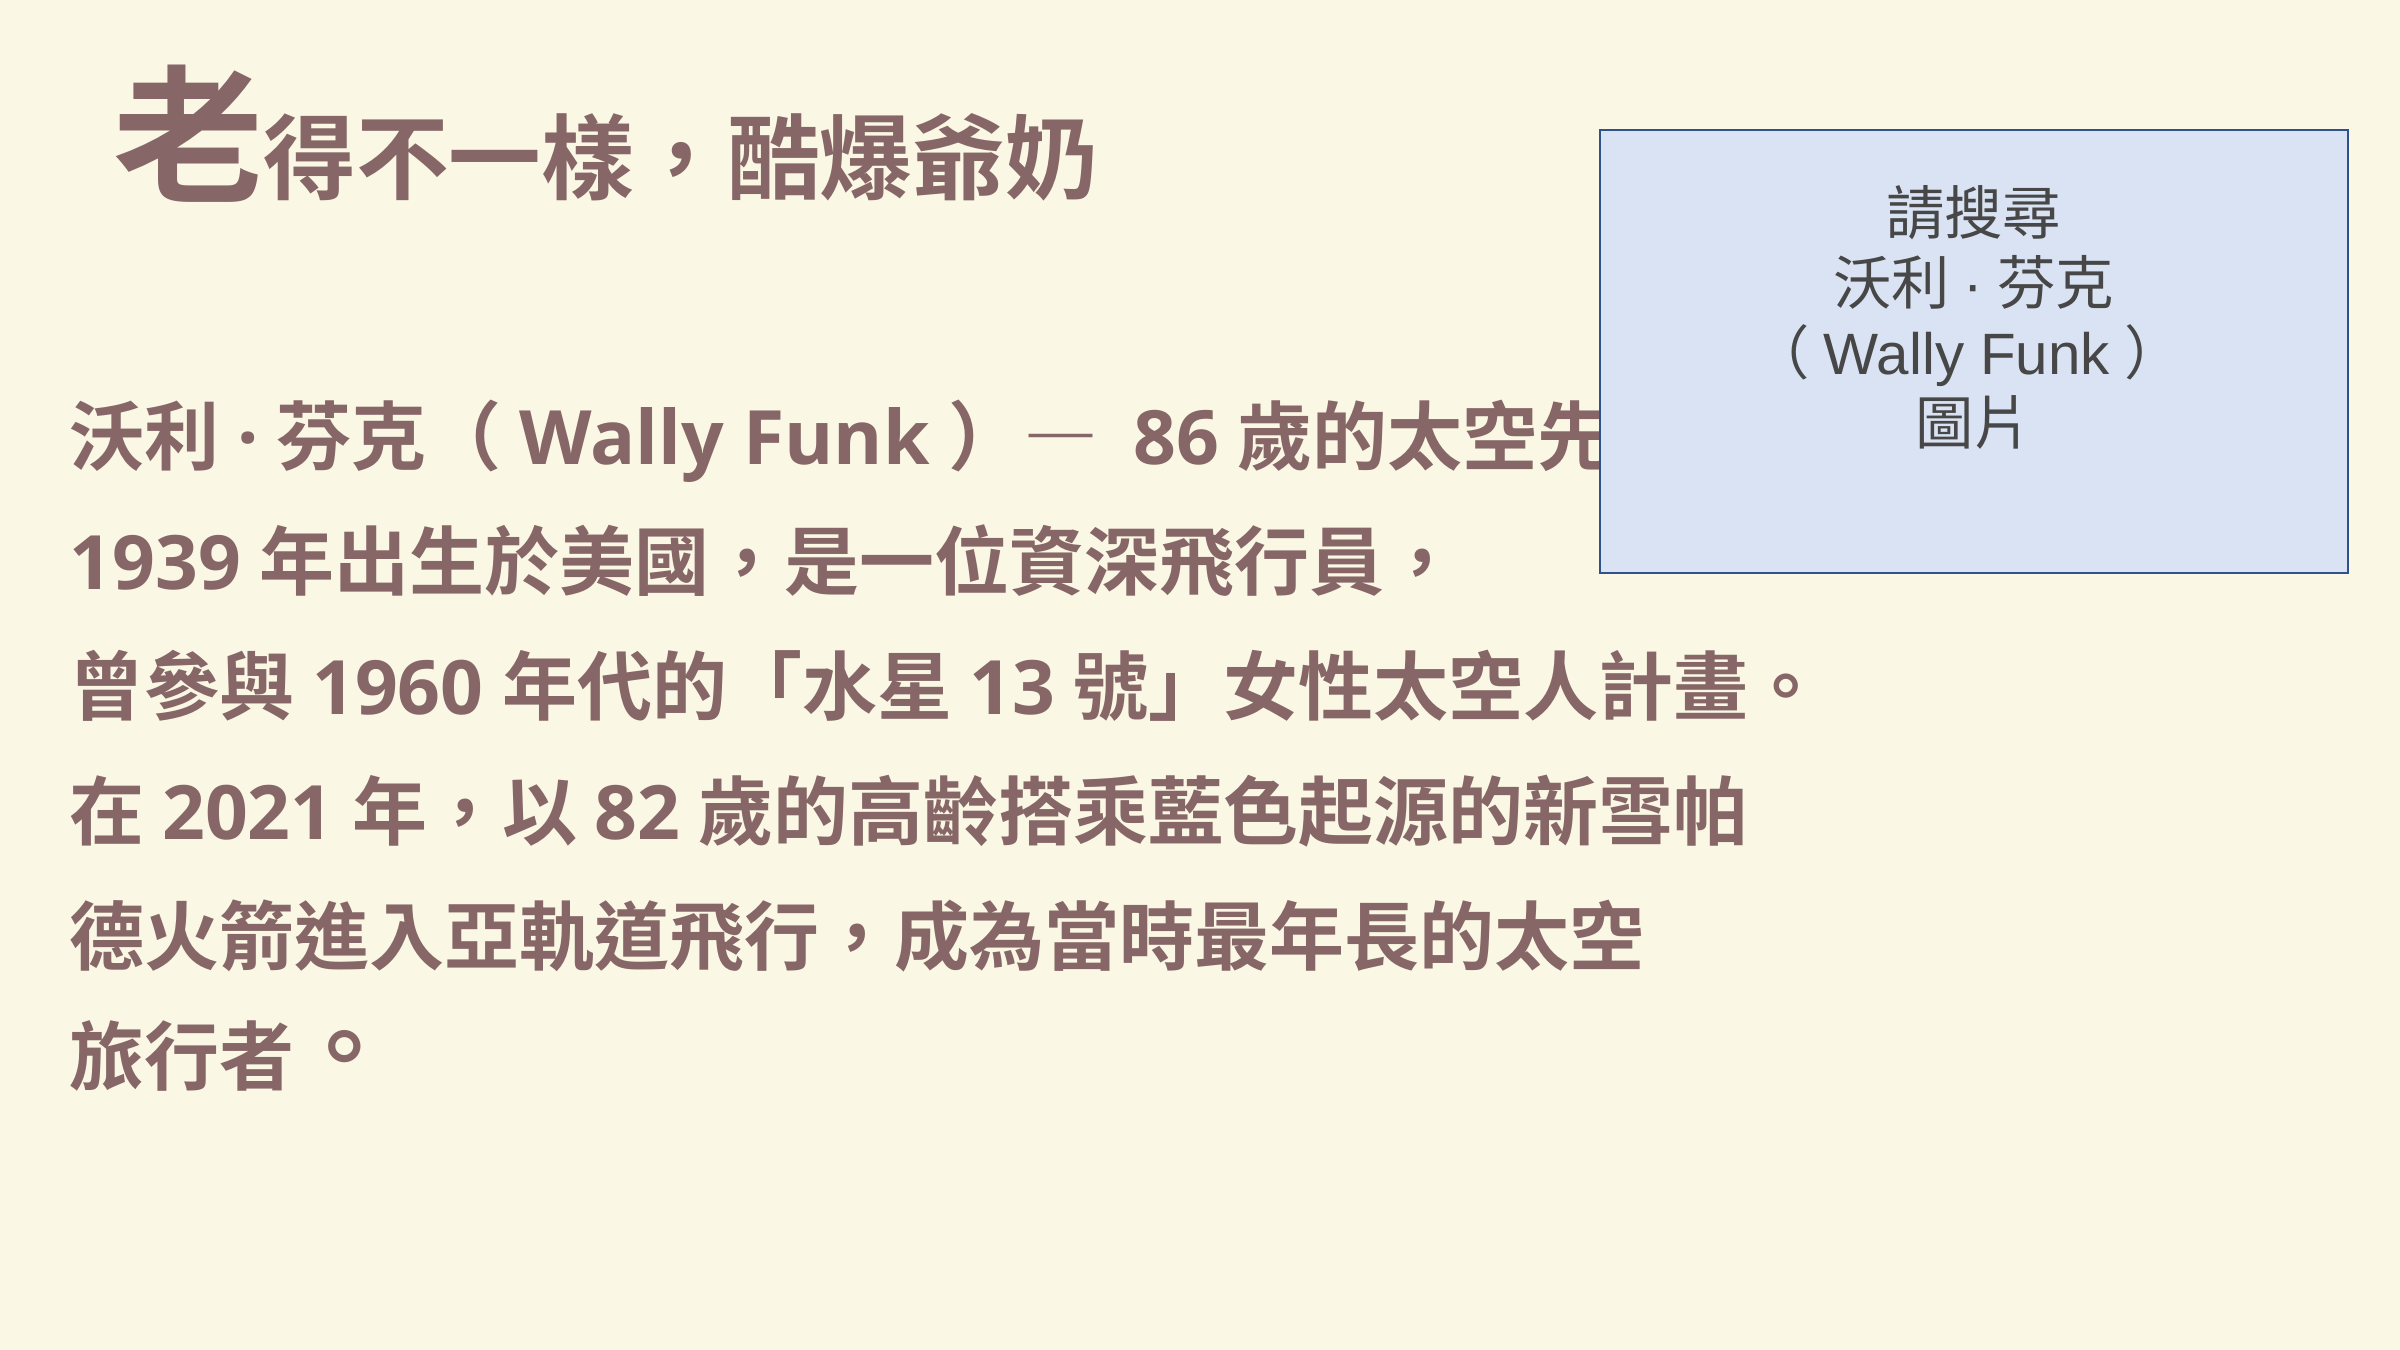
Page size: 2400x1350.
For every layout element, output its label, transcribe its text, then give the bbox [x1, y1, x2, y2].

text_box 沃利·芬克（Wally Funk）— 86歲的太空先驅 1939年出生於美國，是一位資深飛行員， 曾參與1960年代的「水星13號」女性太空人計畫。 在2021年，以82歲的高齡搭乘藍色起源的新雪帕 德火箭進入亞軌道飛行，成為當時最年長的太空 旅行者。 [69, 354, 2016, 1275]
text_box 老得不一樣，酷爆爺奶 [114, 106, 1362, 262]
text_box 請搜尋 沃利·芬克 （Wally Funk） 圖片 [1600, 130, 2348, 573]
